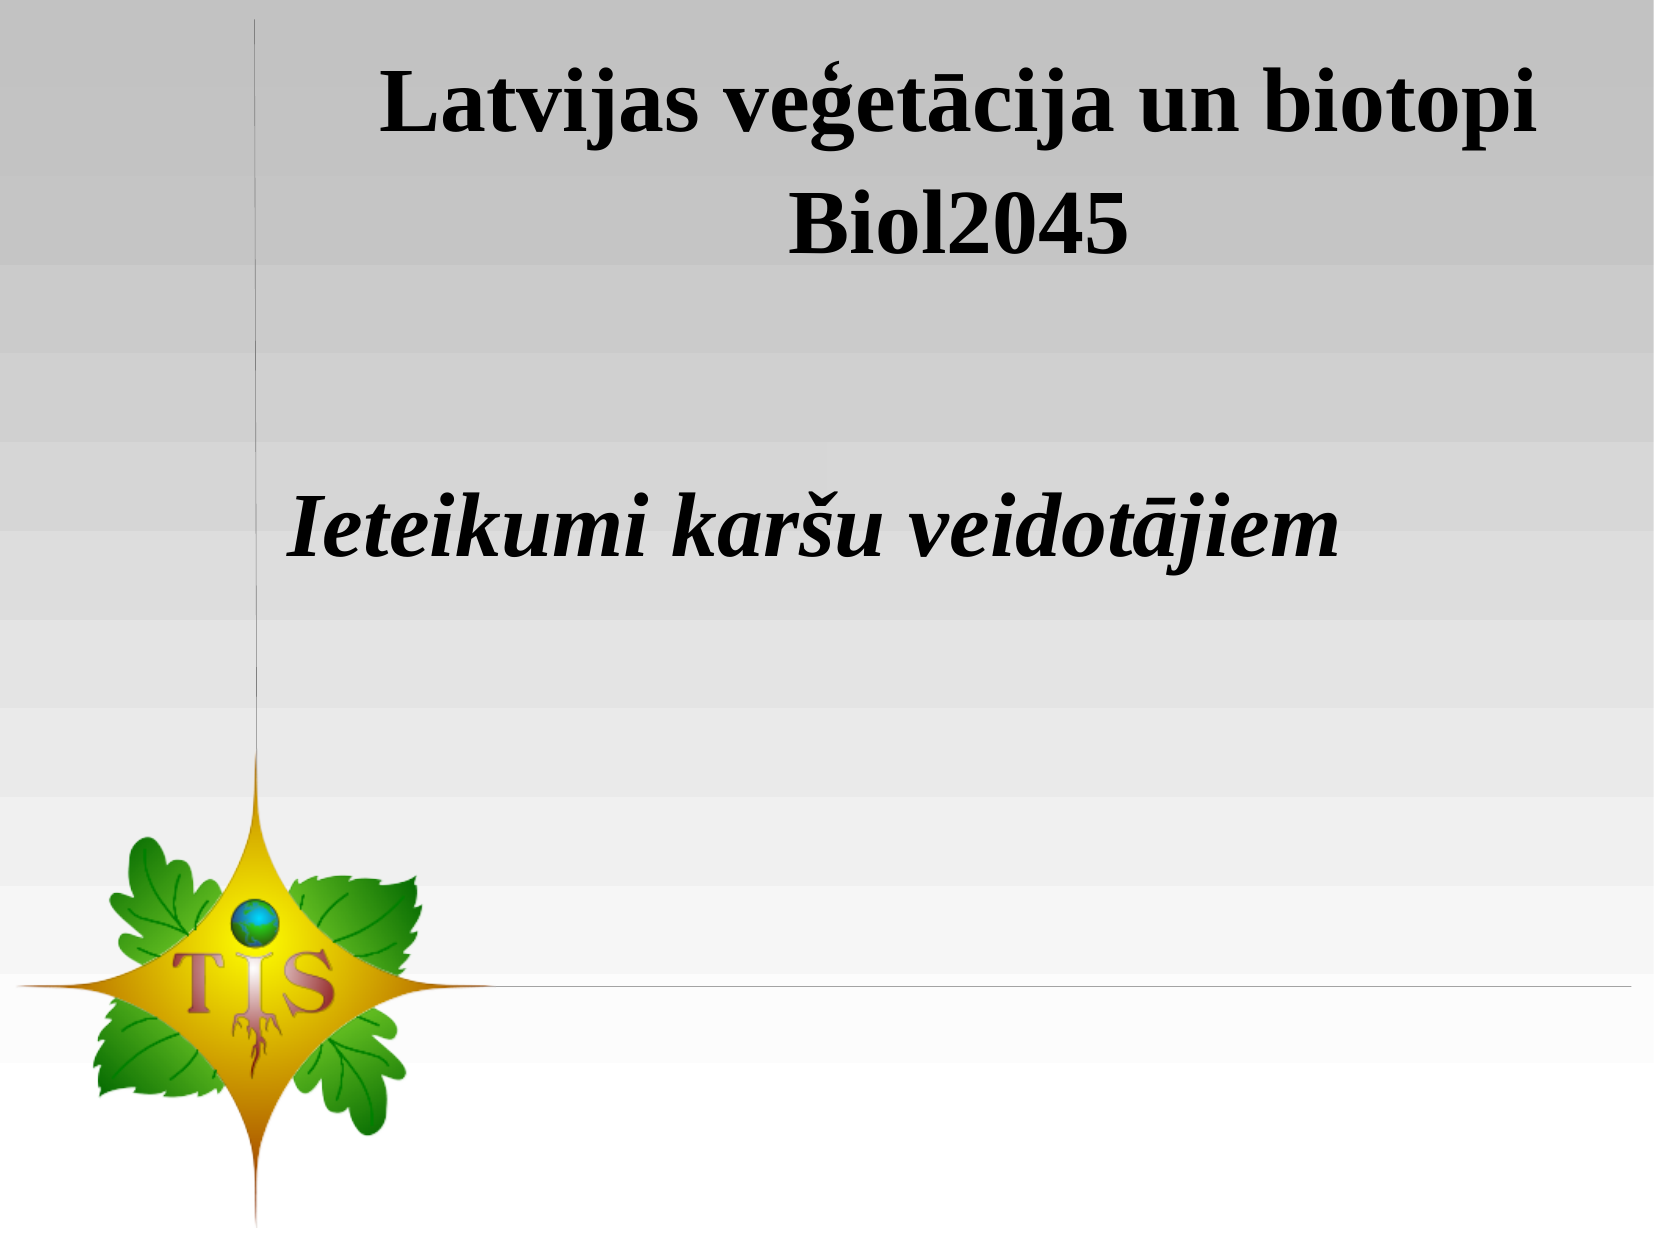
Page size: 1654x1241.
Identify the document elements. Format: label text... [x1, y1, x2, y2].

picture [0, 0, 1654, 1241]
title Ieteikumi karšu veidotājiem [108, 305, 1546, 726]
